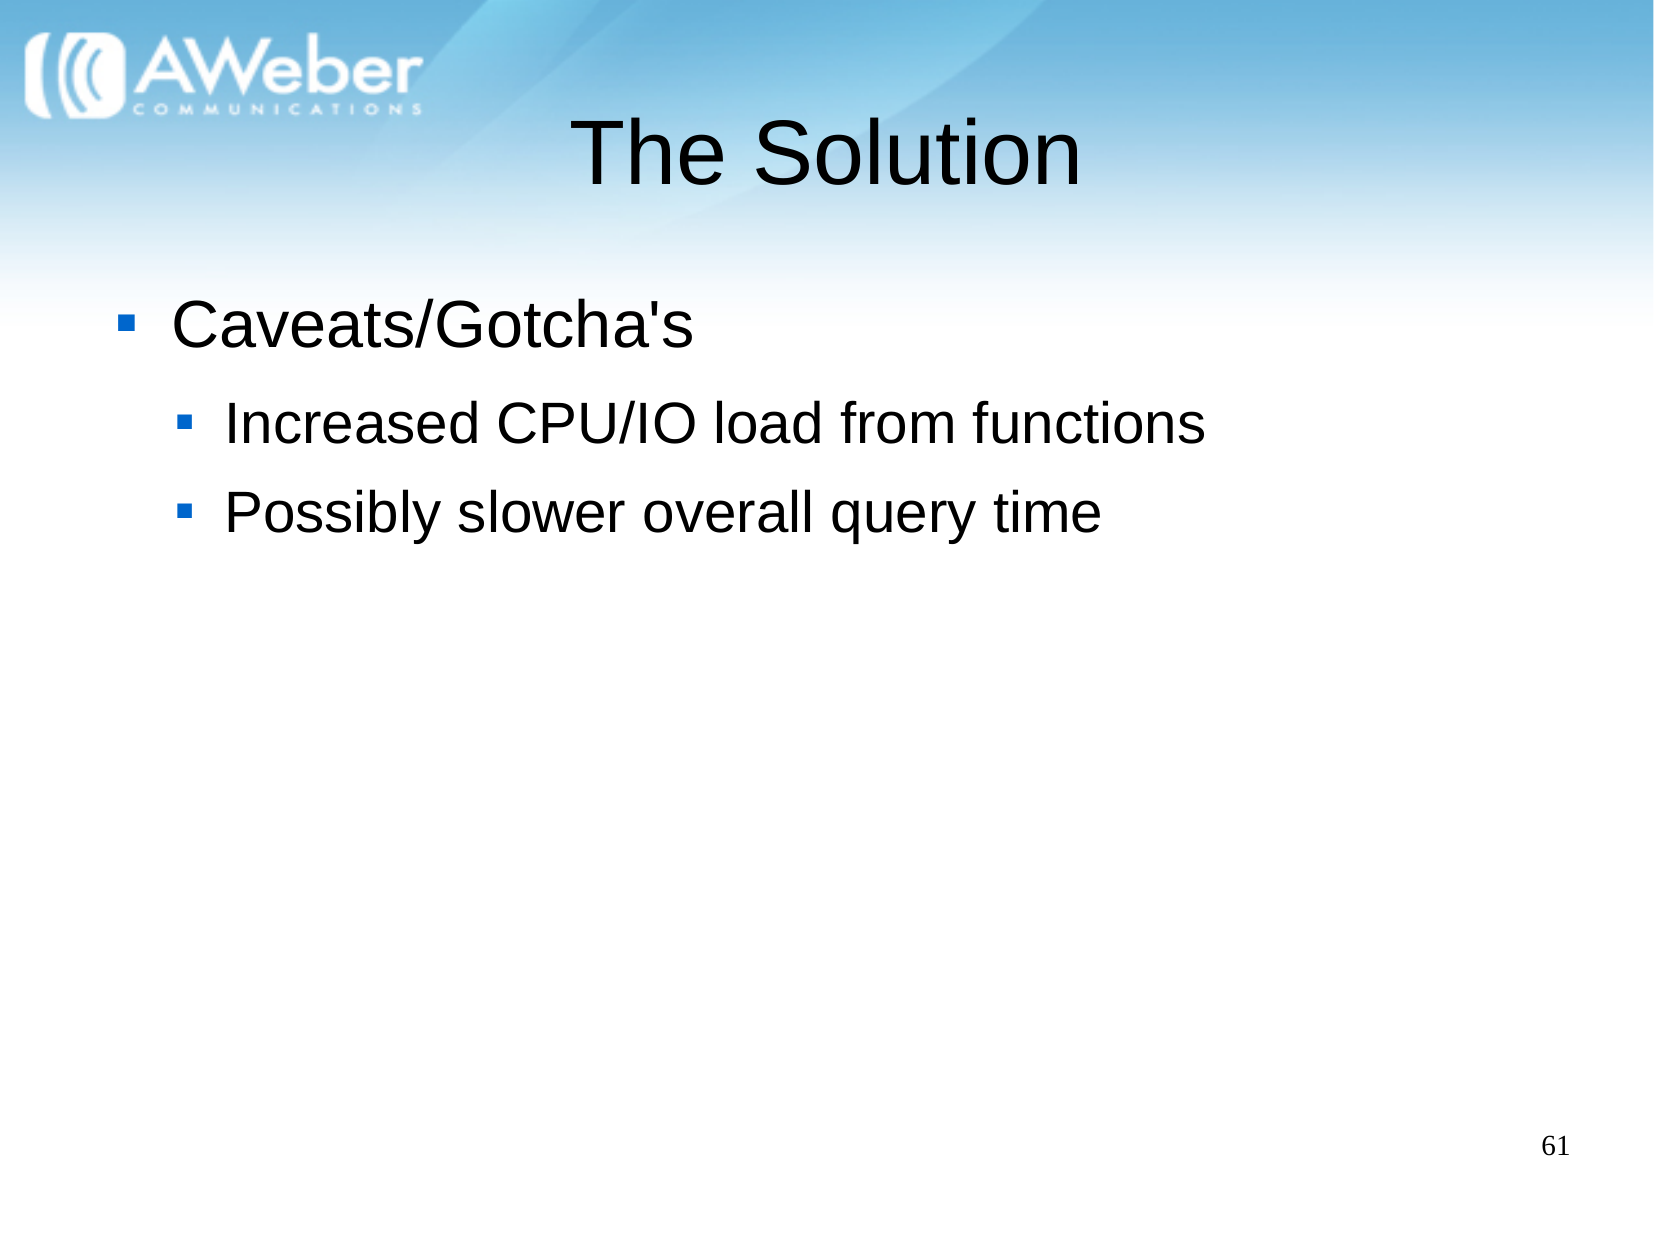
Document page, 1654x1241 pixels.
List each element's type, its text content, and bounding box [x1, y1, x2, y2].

title The Solution [82, 49, 1571, 257]
list Caveats/Gotcha's Increased CPU/IO load from functions Possibly slower overall query time [82, 286, 1571, 1106]
picture [0, 0, 1654, 376]
